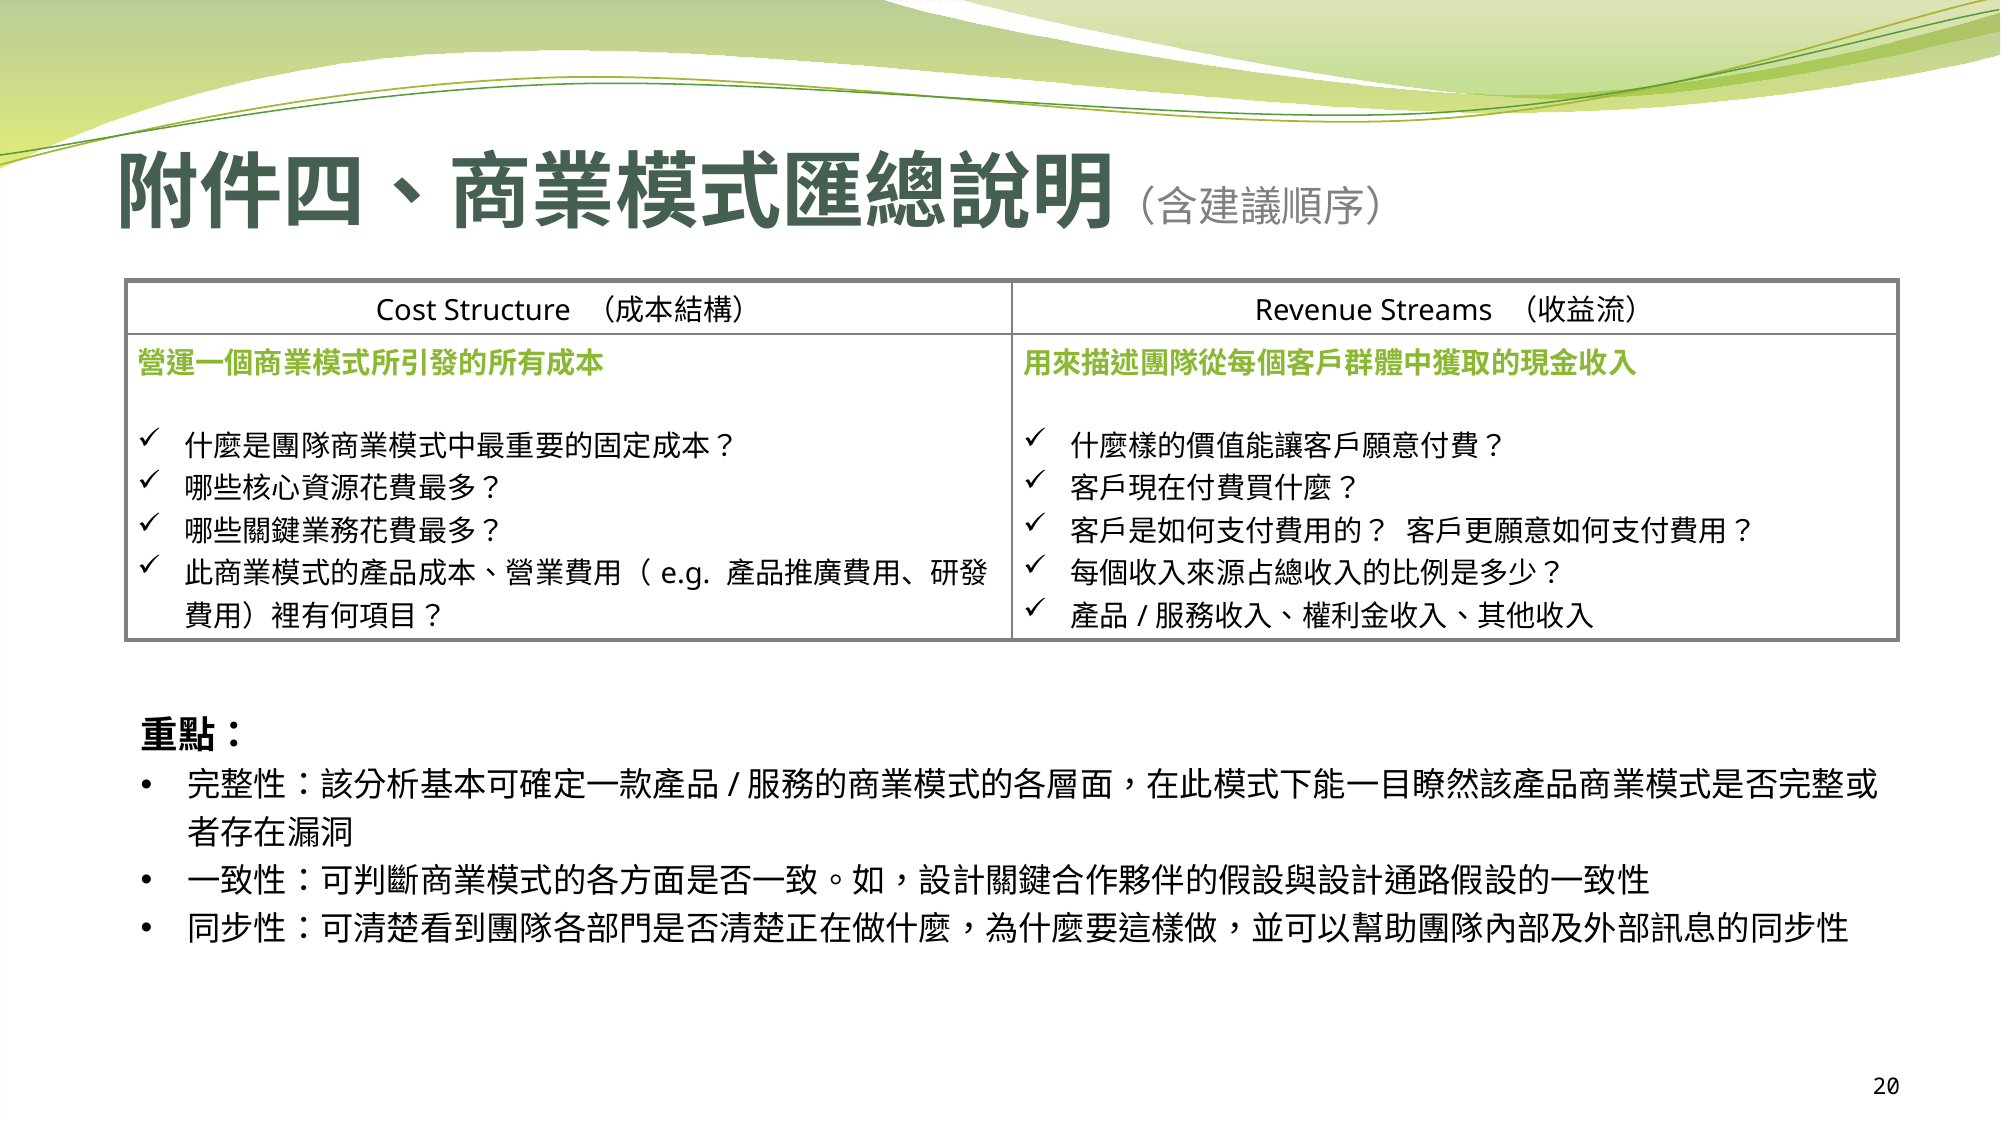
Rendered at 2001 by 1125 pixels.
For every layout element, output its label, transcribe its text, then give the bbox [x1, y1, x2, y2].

table_cell 用來描述團隊從每個客戶群體中獲取的現金收入 什麼樣的價值能讓客戶願意付費？ 客戶現在付費買什麼？ 客戶是如何支付費用的？ 客戶更願意如何支付費用？ 每個收入來源占總收入的比例是多少？ 產品/服務收入、權利金收入、其他收入 [1013, 335, 1896, 638]
table_cell 營運一個商業模式所引發的所有成本 什麼是團隊商業模式中最重要的固定成本？ 哪些核心資源花費最多？ 哪些關鍵業務花費最多？ 此商業模式的產品成本、營業費用（e.g. 產品推廣費用、研發費用）裡有何項目？ [128, 335, 1011, 638]
title 附件四、商業模式匯總說明（含建議順序） [115, 109, 1916, 238]
table_header Revenue Streams （收益流） [1013, 283, 1896, 333]
slide_number <編號> [1733, 1042, 1900, 1103]
table_header Cost Structure （成本結構） [128, 283, 1011, 333]
text_box 重點： 完整性：該分析基本可確定一款產品/服務的商業模式的各層面，在此模式下能一目瞭然該產品商業模式是否完整或者存在漏洞 一致性：可判斷商業模式的各方面是否一致。如，設計關鍵合作夥伴的假設與設計通路假設的一致性 同步性：可清楚看到團隊各部門是否清楚正在做什麼，為什麼要這樣做，並可以幫助團隊內部及外部訊息的同步性 [125, 703, 1898, 955]
